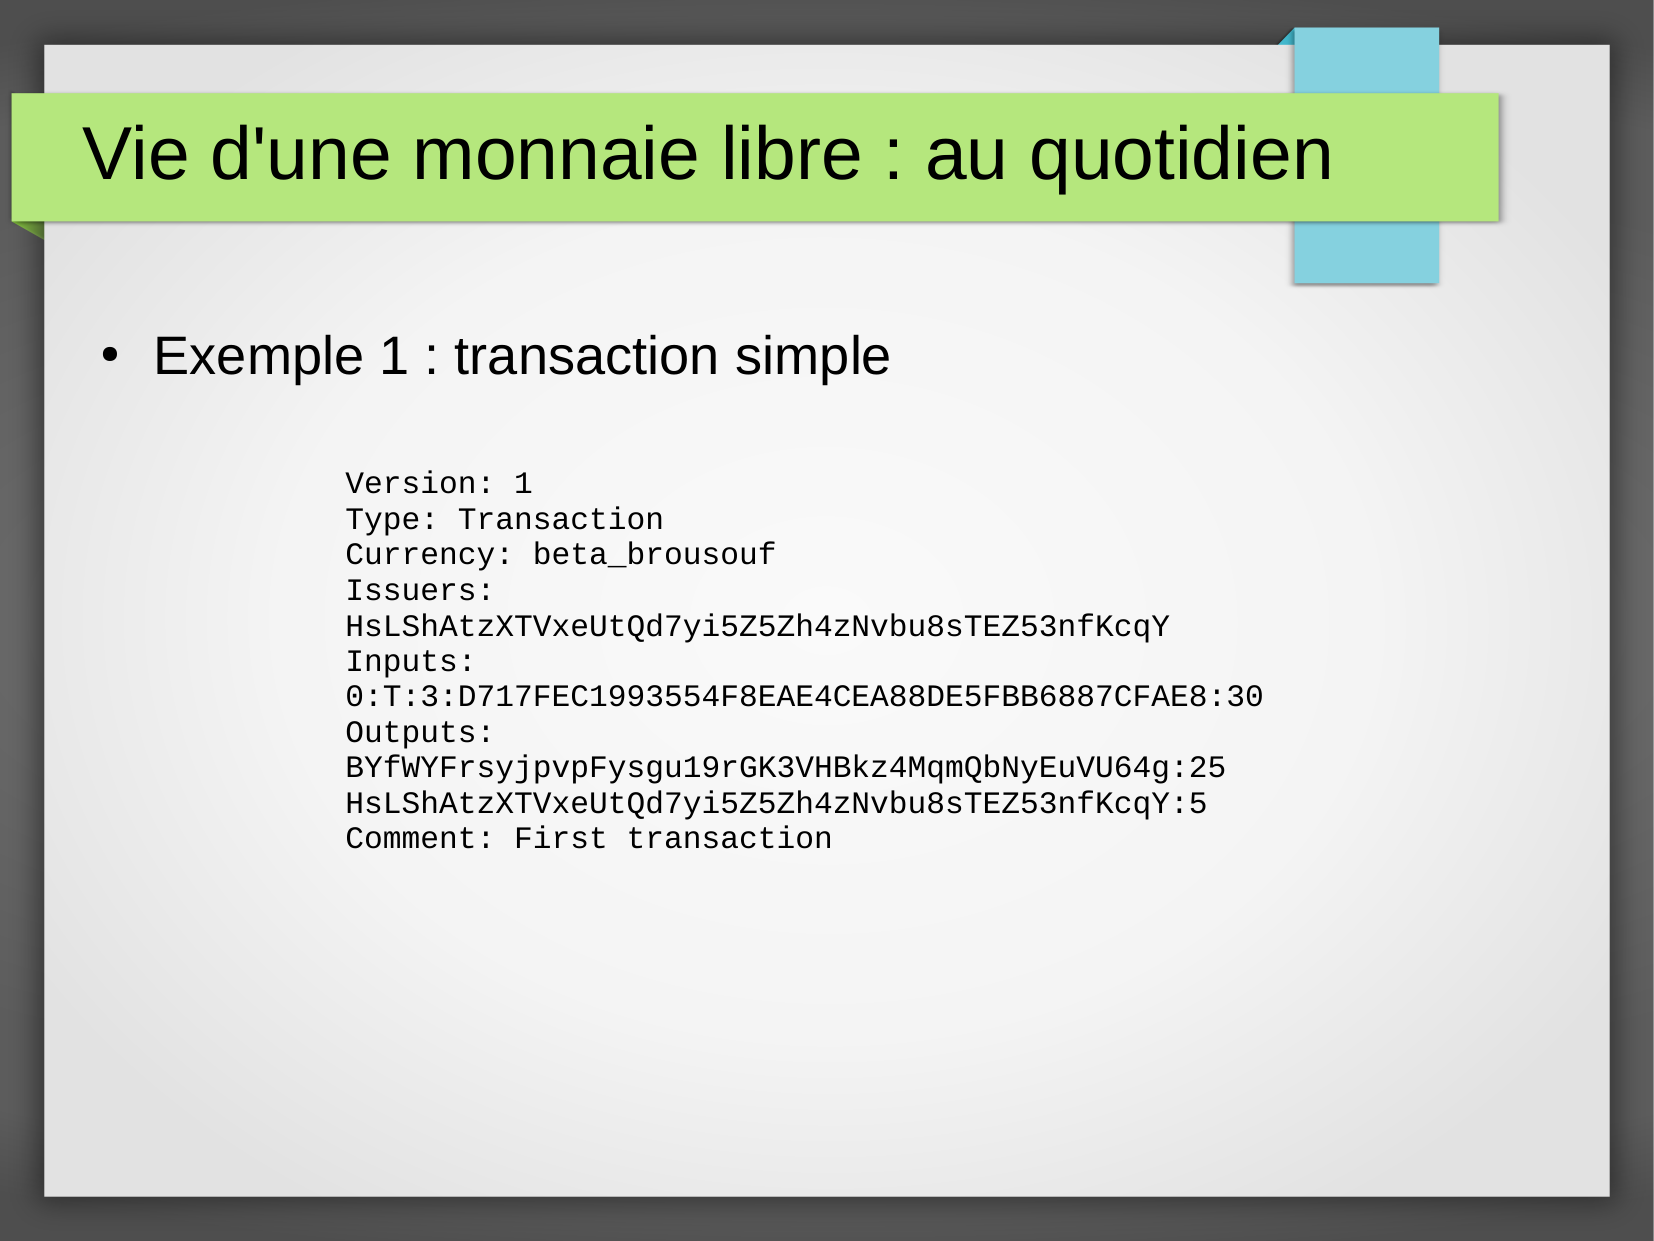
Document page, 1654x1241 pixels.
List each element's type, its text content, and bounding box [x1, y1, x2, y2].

title Vie d'une monnaie libre : au quotidien [82, 94, 1477, 213]
text_box Version: 1 Type: Transaction Currency: beta_brousouf Issuers: HsLShAtzXTVxeUtQd7yi5Z5Zh4zNvbu8sTEZ53nfKcqY Inputs: 0:T:3:D717FEC1993554F8EAE4CEA88DE5FBB6887CFAE8:30 Outputs: BYfWYFrsyjpvpFysgu19rGK3VHBkz4MqmQbNyEuVU64g:25 HsLShAtzXTVxeUtQd7yi5Z5Zh4zNvbu8sTEZ53nfKcqY:5 Comment: First transaction [330, 460, 1335, 898]
picture [0, 0, 1654, 1241]
list Exemple 1 : transaction simple [82, 295, 1571, 1015]
